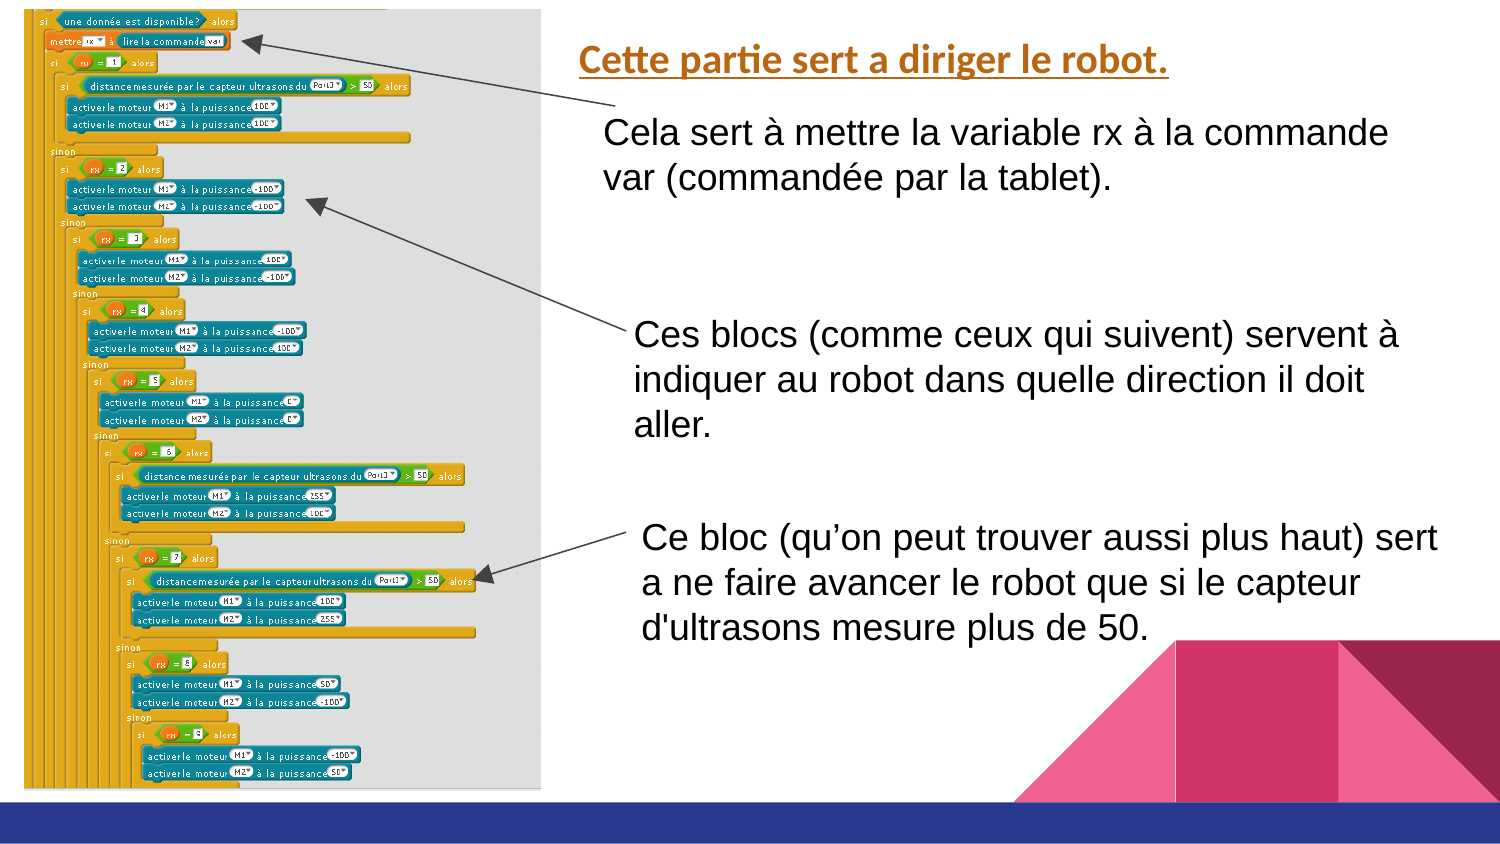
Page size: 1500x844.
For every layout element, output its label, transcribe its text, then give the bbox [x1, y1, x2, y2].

text_box Ce bloc (qu’on peut trouver aussi plus haut) sert a ne faire avancer le robot que si le capteur d'ultrasons mesure plus de 50. [626, 498, 1468, 567]
picture [24, 9, 541, 791]
text_box Cela sert à mettre la variable rx à la commande var (commandée par la tablet). [588, 92, 1430, 161]
text_box Ces blocs (comme ceux qui suivent) servent à indiquer au robot dans quelle direction il doit aller. [618, 295, 1460, 364]
list Cette partie sert a diriger le robot. [564, 17, 1476, 86]
